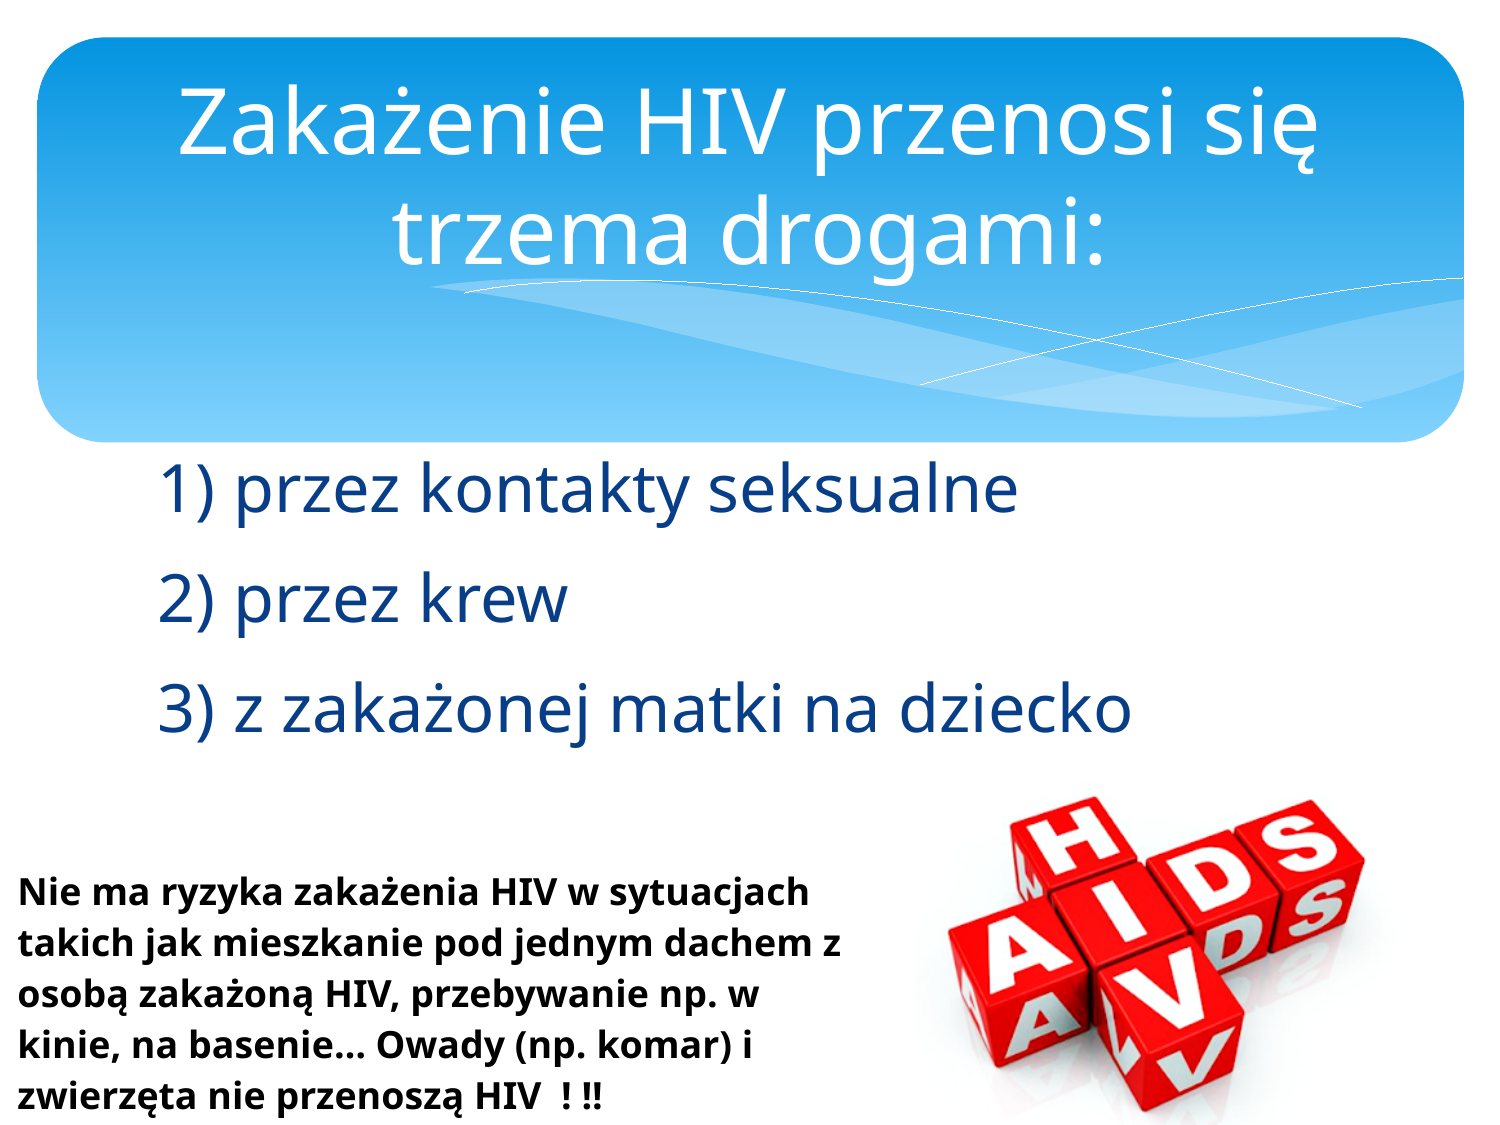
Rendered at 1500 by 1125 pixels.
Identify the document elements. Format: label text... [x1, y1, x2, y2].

list 1) przez kontakty seksualne 2) przez krew 3) z zakażonej matki na dziecko [143, 438, 1359, 857]
title Zakażenie HIV przenosi się trzema drogami: [75, 55, 1425, 261]
picture [844, 765, 1500, 1125]
text_box Nie ma ryzyka zakażenia HIV w sytuacjach takich jak mieszkanie pod jednym dachem z osobą zakażoną HIV, przebywanie np. w kinie, na basenie… Owady (np. komar) i zwierzęta nie przenoszą HIV ! !! [2, 857, 880, 1125]
